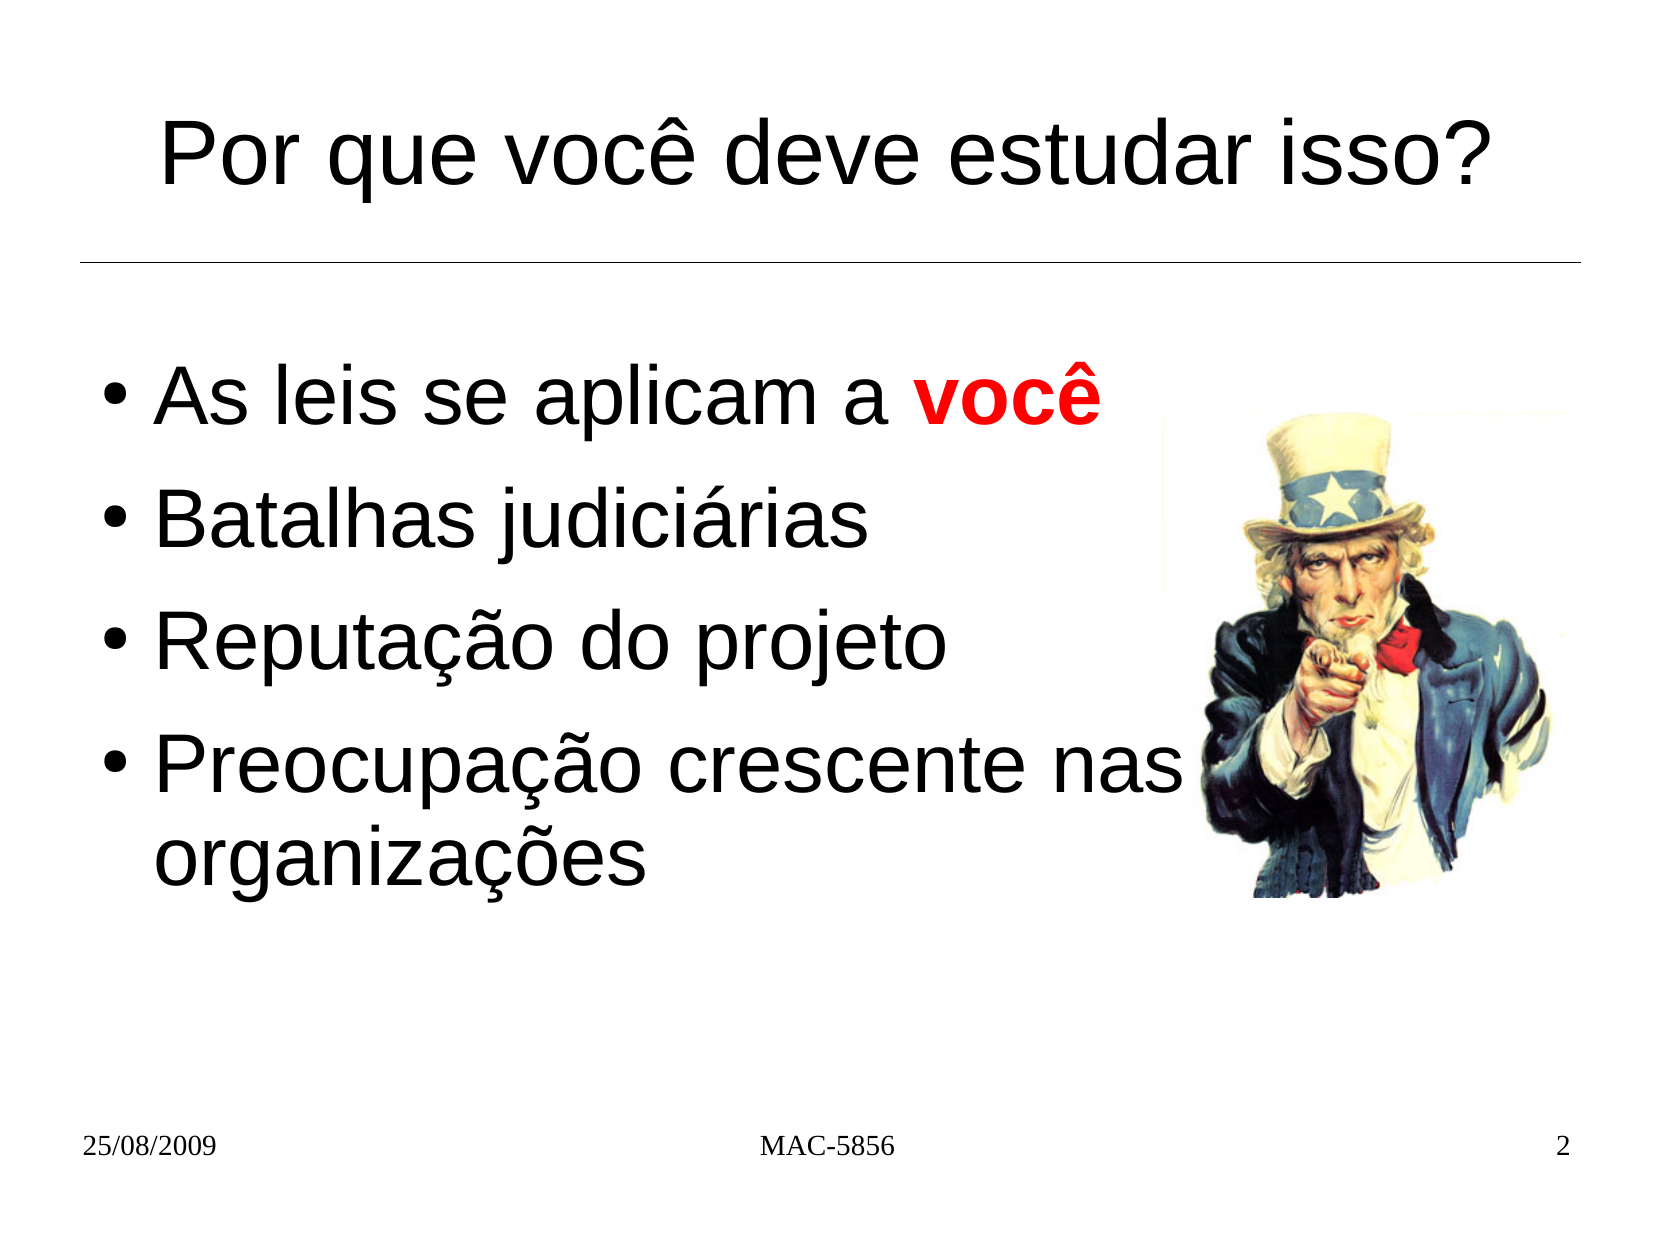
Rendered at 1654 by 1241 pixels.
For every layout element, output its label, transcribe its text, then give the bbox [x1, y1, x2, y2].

list As leis se aplicam a você Batalhas judiciárias Reputação do projeto Preocupação crescente nas organizações [82, 349, 1238, 1110]
title Por que você deve estudar isso? [82, 49, 1571, 257]
picture [1238, 412, 1565, 898]
